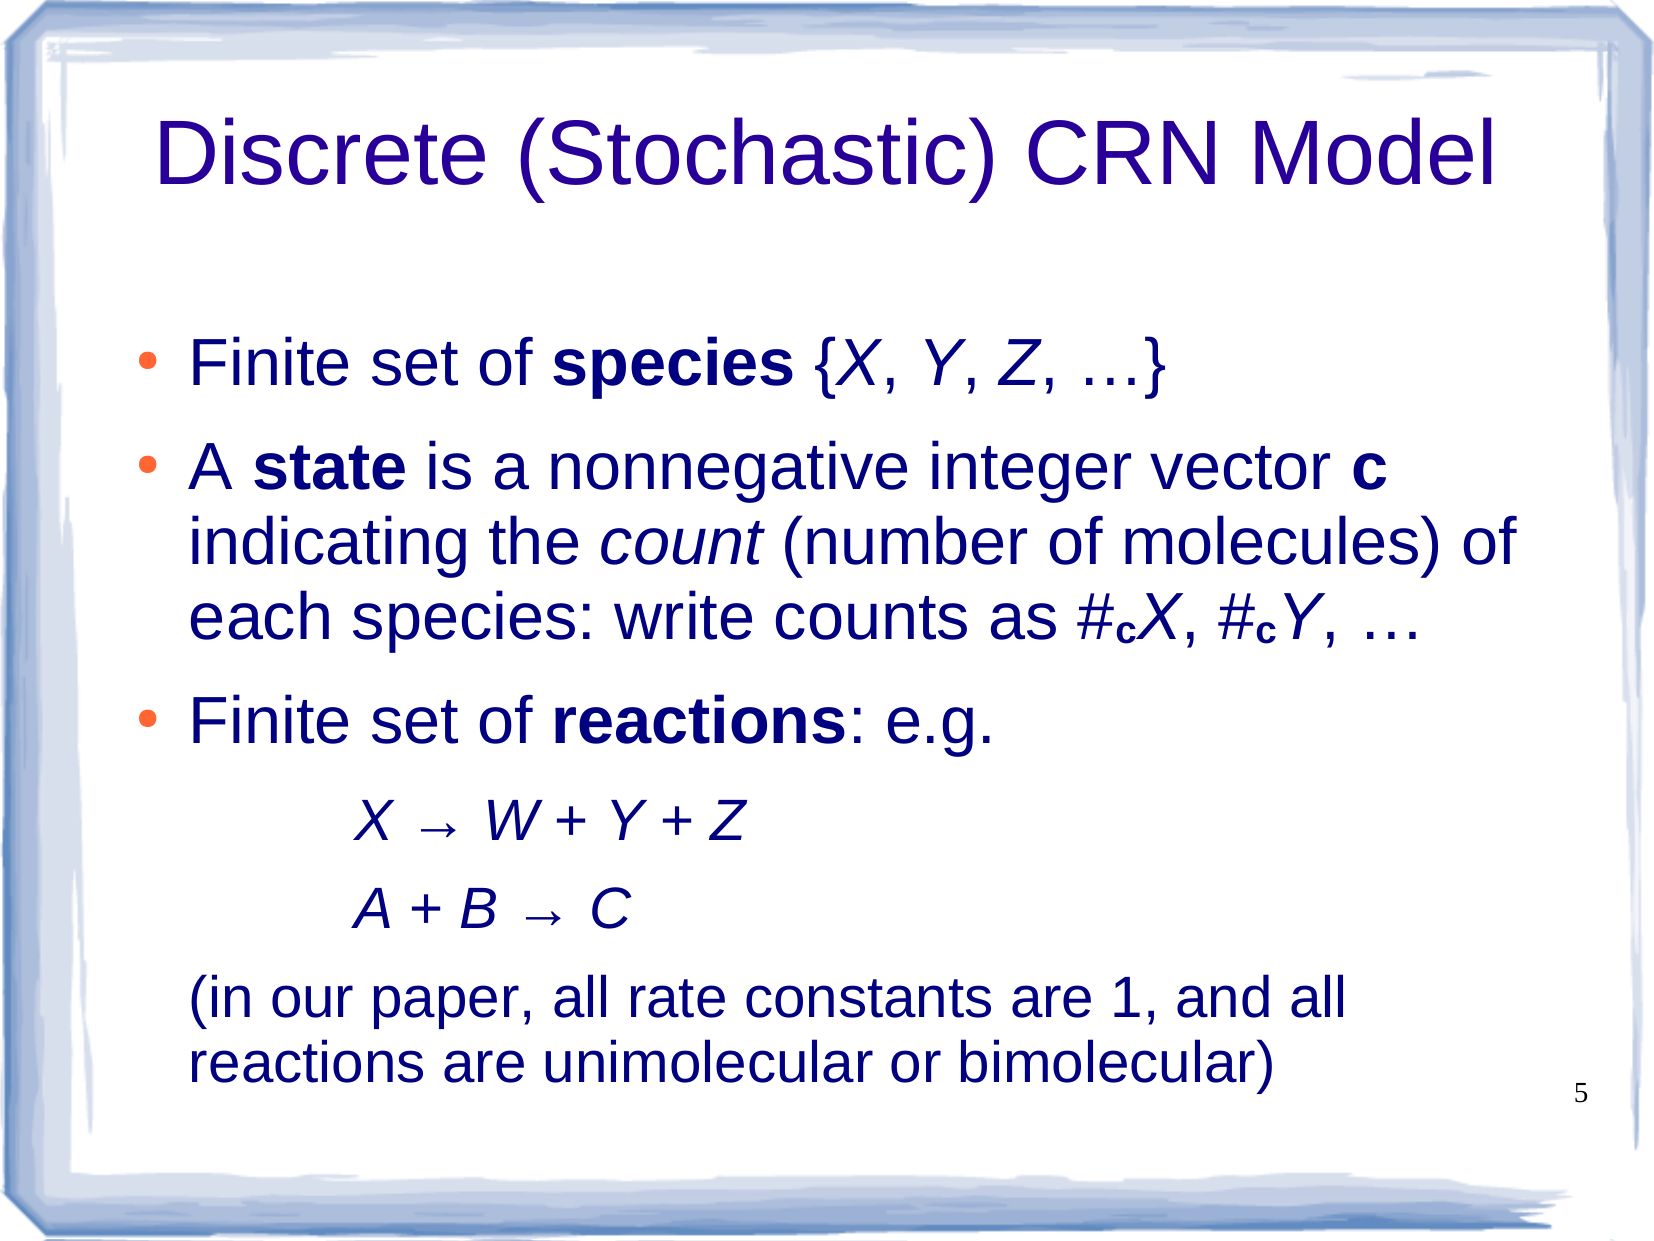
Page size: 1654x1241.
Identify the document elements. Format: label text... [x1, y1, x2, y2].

picture [0, 0, 1654, 1241]
list Finite set of species {X, Y, Z, …} A state is a nonnegative integer vector c indicating the count (number of molecules) of each species: write counts as #cX, #cY, … Finite set of reactions: e.g. X → W + Y + Z A + B → C (in our paper, all rate constants are 1, and all reactions are unimolecular or bimolecular) [118, 324, 1571, 1144]
title Discrete (Stochastic) CRN Model [82, 49, 1571, 257]
